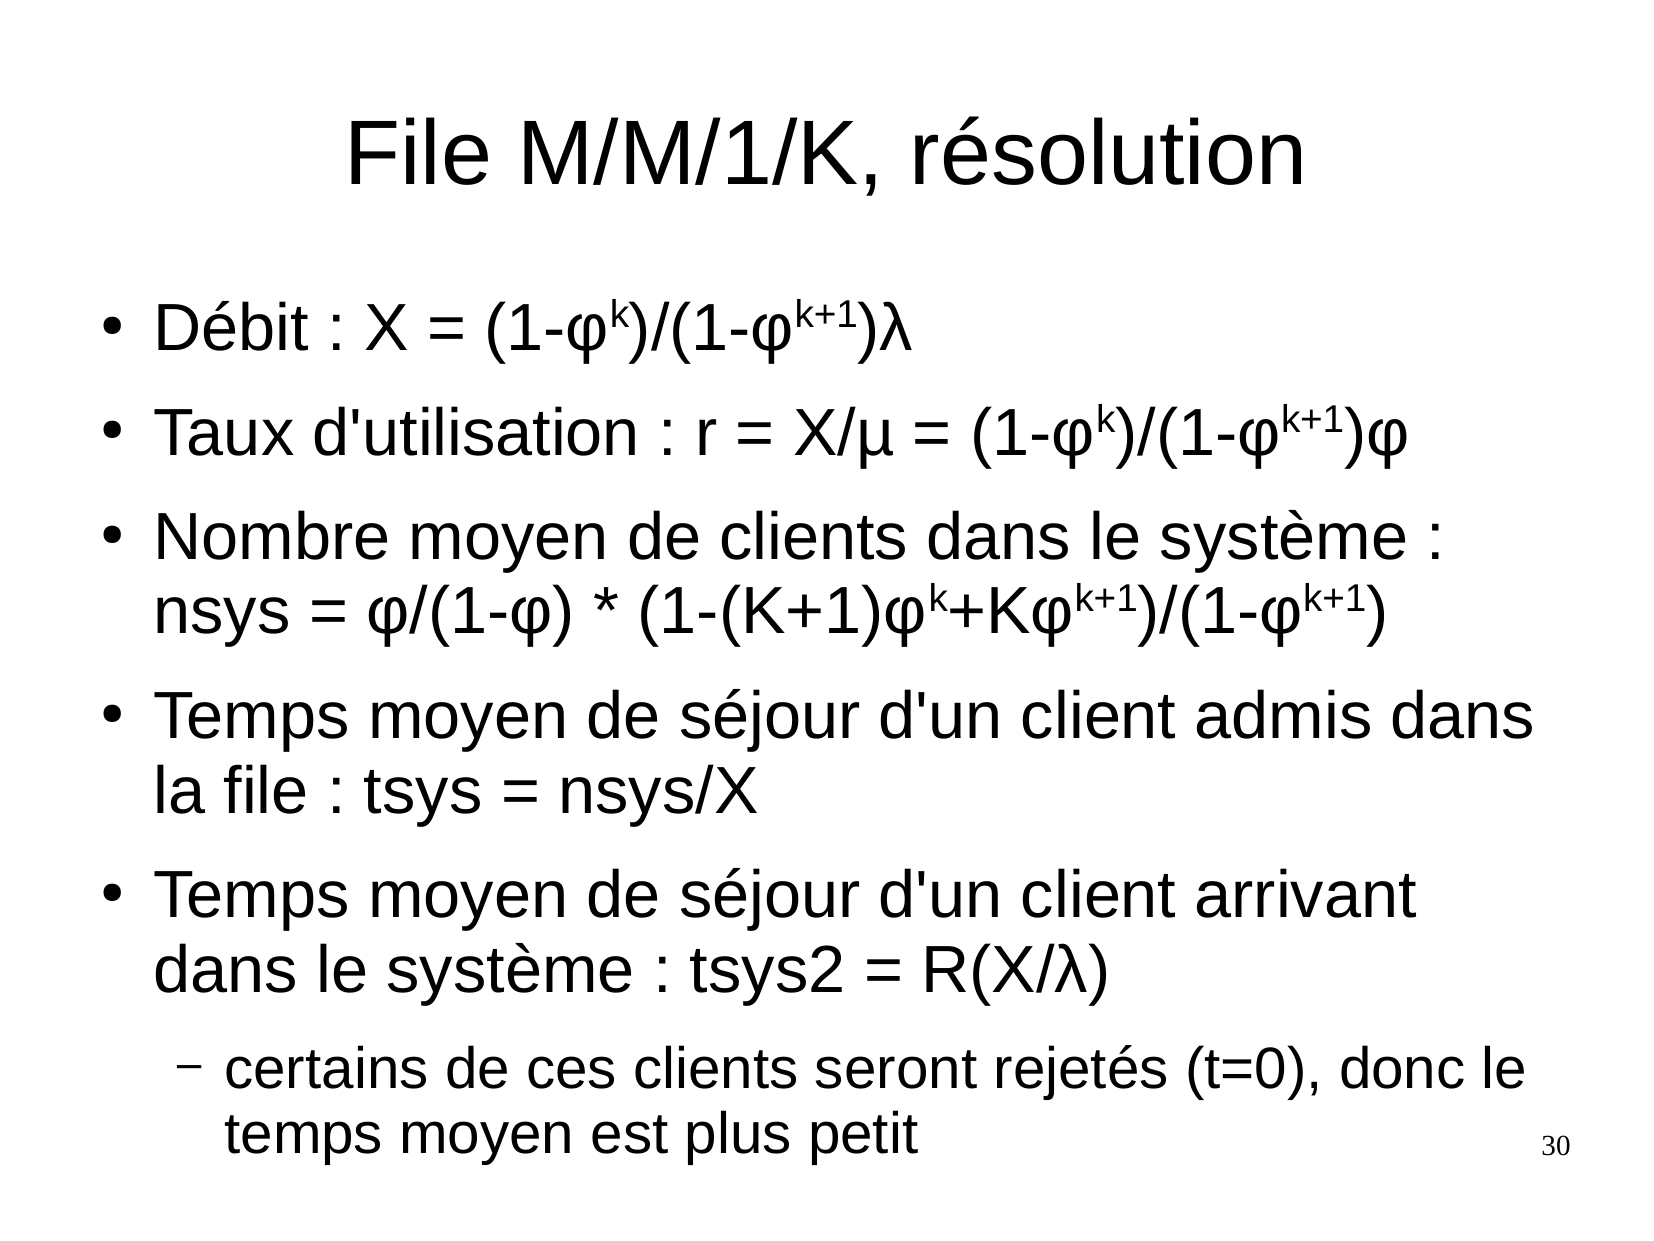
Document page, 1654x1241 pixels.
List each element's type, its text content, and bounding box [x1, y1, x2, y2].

title File M/M/1/K, résolution [82, 56, 1571, 250]
list Débit : X = (1-φk)/(1-φk+1)λ Taux d'utilisation : r = X/µ = (1-φk)/(1-φk+1)φ Nombre moyen de clients dans le système : nsys = φ/(1-φ) * (1-(K+1)φk+Kφk+1)/(1-φk+1) Temps moyen de séjour d'un client admis dans la file : tsys = nsys/X Temps moyen de séjour d'un client arrivant dans le système : tsys2 = R(X/λ) certains de ces clients seront rejetés (t=0), donc le temps moyen est plus petit [82, 290, 1571, 1174]
